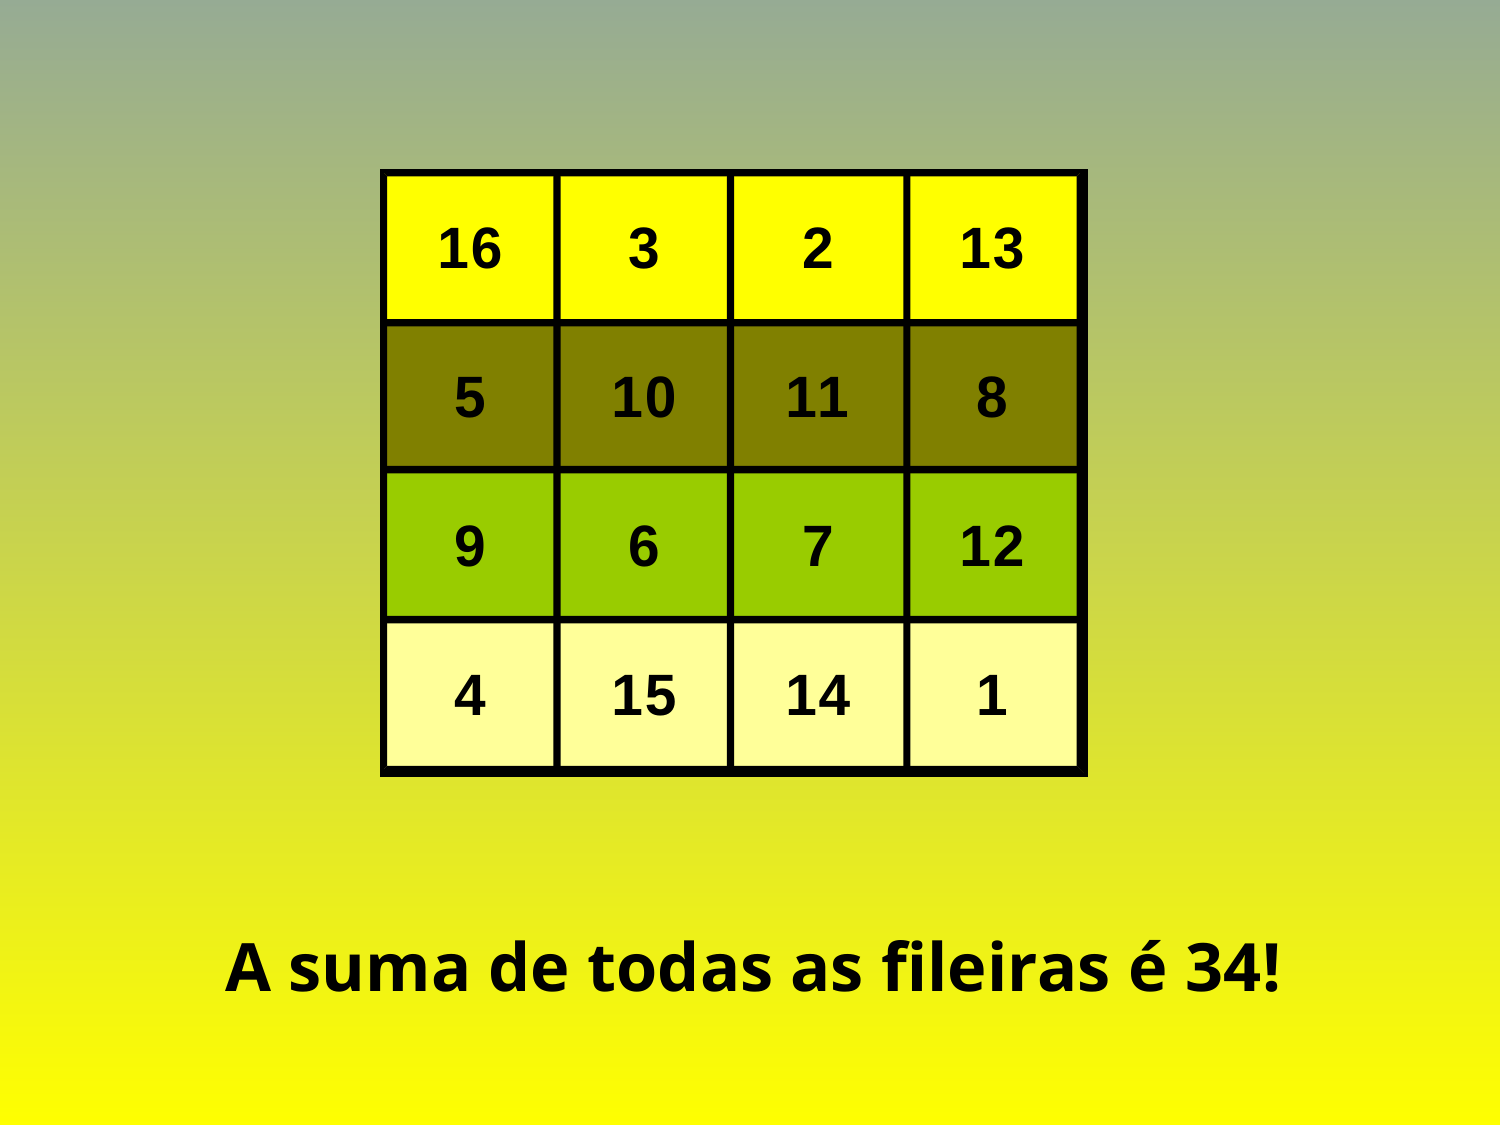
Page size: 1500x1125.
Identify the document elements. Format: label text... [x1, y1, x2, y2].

text_box A suma de todas as fileiras é 34! [210, 916, 1297, 1013]
chart [383, 172, 1084, 773]
